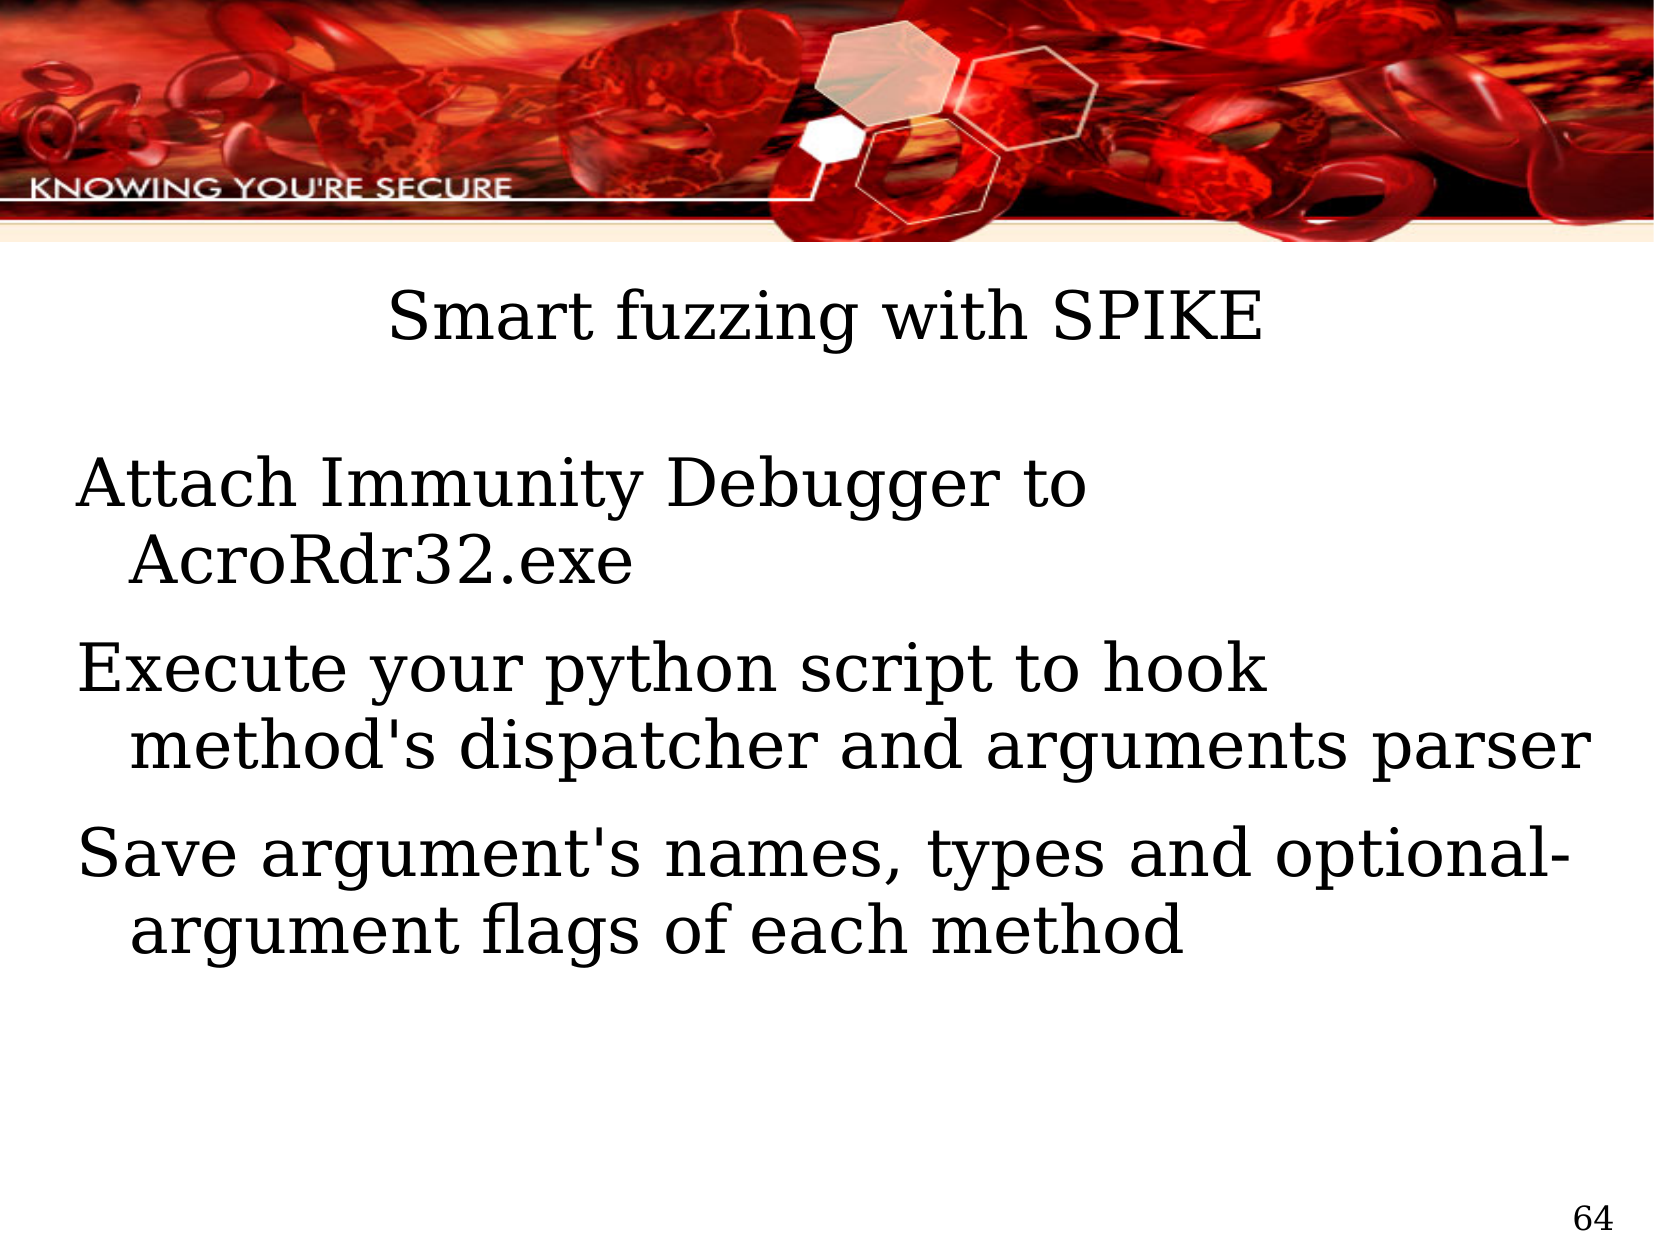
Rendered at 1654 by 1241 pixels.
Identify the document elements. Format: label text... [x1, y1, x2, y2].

title Smart fuzzing with SPIKE [0, 213, 1654, 421]
picture [0, 0, 1654, 213]
list Attach Immunity Debugger to AcroRdr32.exe Execute your python script to hook method's dispatcher and arguments parser Save argument's names, types and optional-argument flags of each method [59, 444, 1595, 970]
